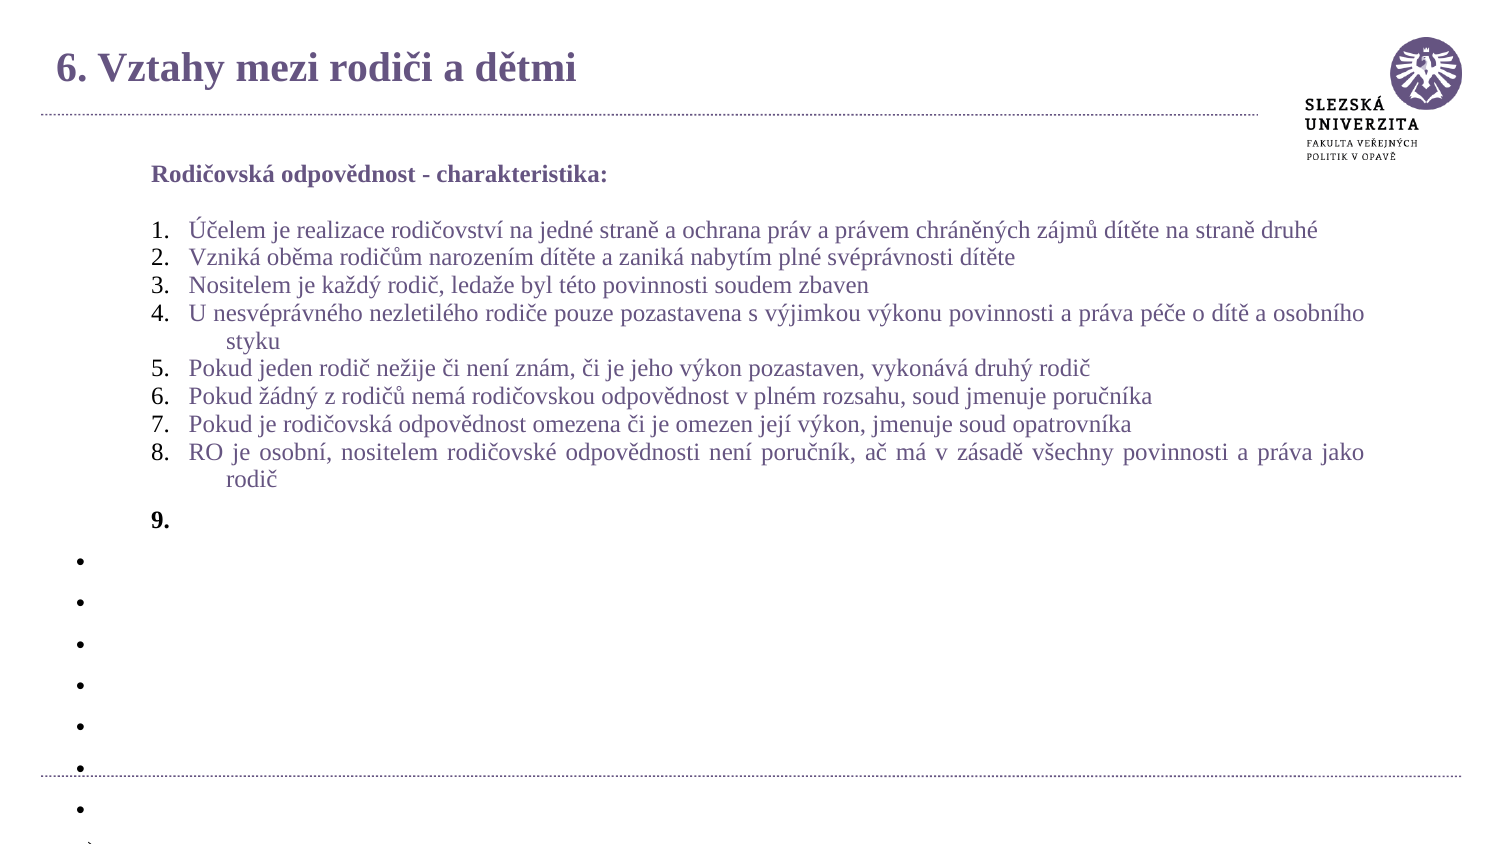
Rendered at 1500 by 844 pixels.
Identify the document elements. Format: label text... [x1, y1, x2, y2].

title 6. Vztahy mezi rodiči a dětmi [41, 32, 1220, 116]
text_box Rodičovská odpovědnost - charakteristika: Účelem je realizace rodičovství na jedné straně a ochrana práv a právem chráněných zájmů dítěte na straně druhé Vzniká oběma rodičům narozením dítěte a zaniká nabytím plné svéprávnosti dítěte Nositelem je každý rodič, ledaže byl této povinnosti soudem zbaven U nesvéprávného nezletilého rodiče pouze pozastavena s výjimkou výkonu povinnosti a práva péče o dítě a osobního styku Pokud jeden rodič nežije či není znám, či je jeho výkon pozastaven, vykonává druhý rodič Pokud žádný z rodičů nemá rodičovskou odpovědnost v plném rozsahu, soud jmenuje poručníka Pokud je rodičovská odpovědnost omezena či je omezen její výkon, jmenuje soud opatrovníka RO je osobní, nositelem rodičovské odpovědnosti není poručník, ač má v zásadě všechny povinnosti a práva jako rodič [61, 152, 1382, 775]
